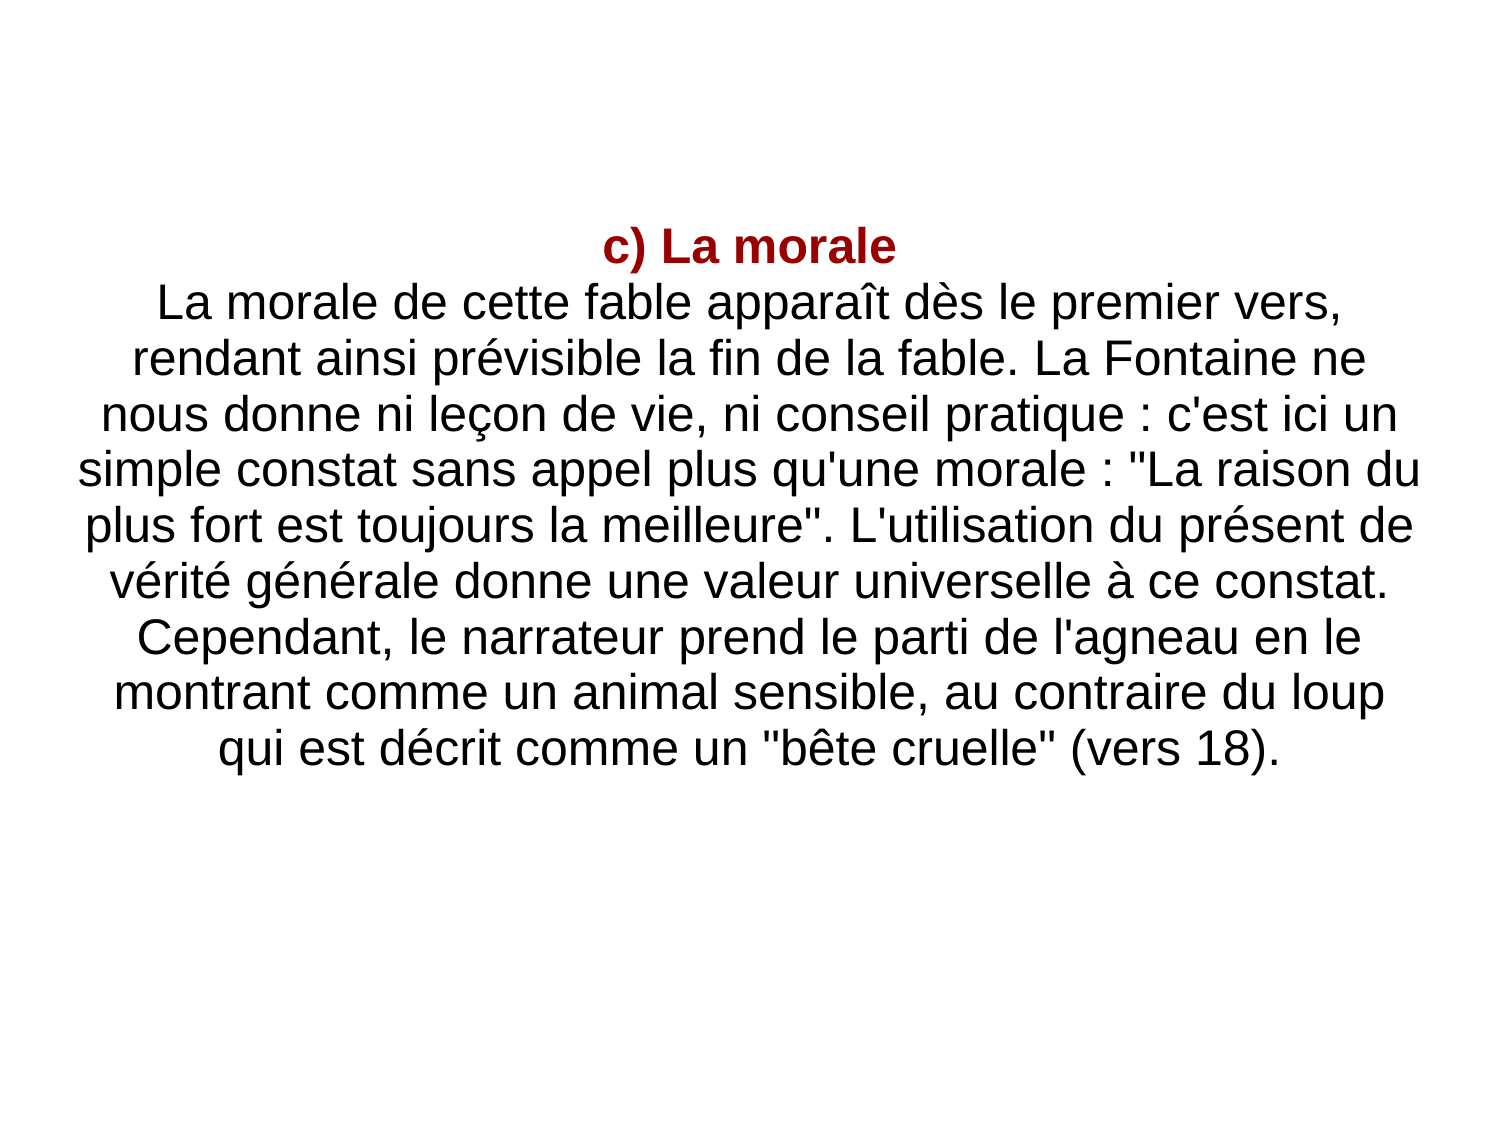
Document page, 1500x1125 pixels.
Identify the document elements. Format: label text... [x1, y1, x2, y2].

subtitle c) La morale La morale de cette fable apparaît dès le premier vers, rendant ainsi prévisible la fin de la fable. La Fontaine ne nous donne ni leçon de vie, ni conseil pratique : c'est ici un simple constat sans appel plus qu'une morale : "La raison du plus fort est toujours la meilleure". L'utilisation du présent de vérité générale donne une valeur universelle à ce constat. Cependant, le narrateur prend le parti de l'agneau en le montrant comme un animal sensible, au contraire du loup qui est décrit comme un "bête cruelle" (vers 18). [75, 44, 1425, 1006]
